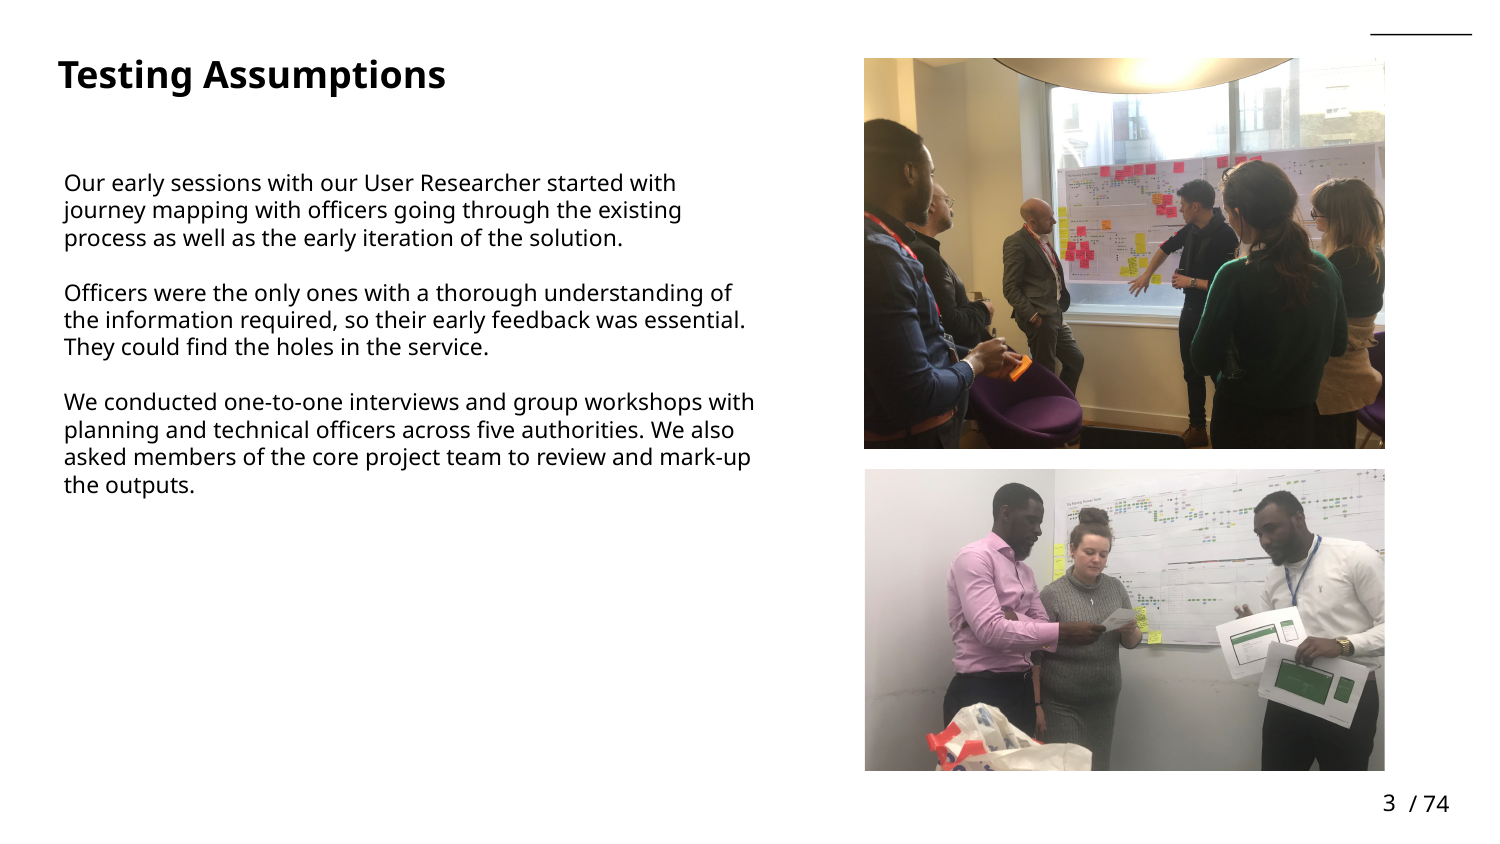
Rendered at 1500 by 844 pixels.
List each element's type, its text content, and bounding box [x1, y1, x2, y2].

picture [864, 469, 1385, 771]
text_box Testing Assumptions [42, 36, 1186, 136]
picture [864, 58, 1385, 449]
title Our early sessions with our User Researcher started with journey mapping with officers going through the existing process as well as the early iteration of the solution. Officers were the only ones with a thorough understanding of the information required, so their early feedback was essential. They could find the holes in the service. We conducted one-to-one interviews and group workshops with planning and technical officers across five authorities. We also asked members of the core project team to review and mark-up the outputs. [48, 153, 774, 800]
slide_number <number> [1321, 773, 1412, 839]
